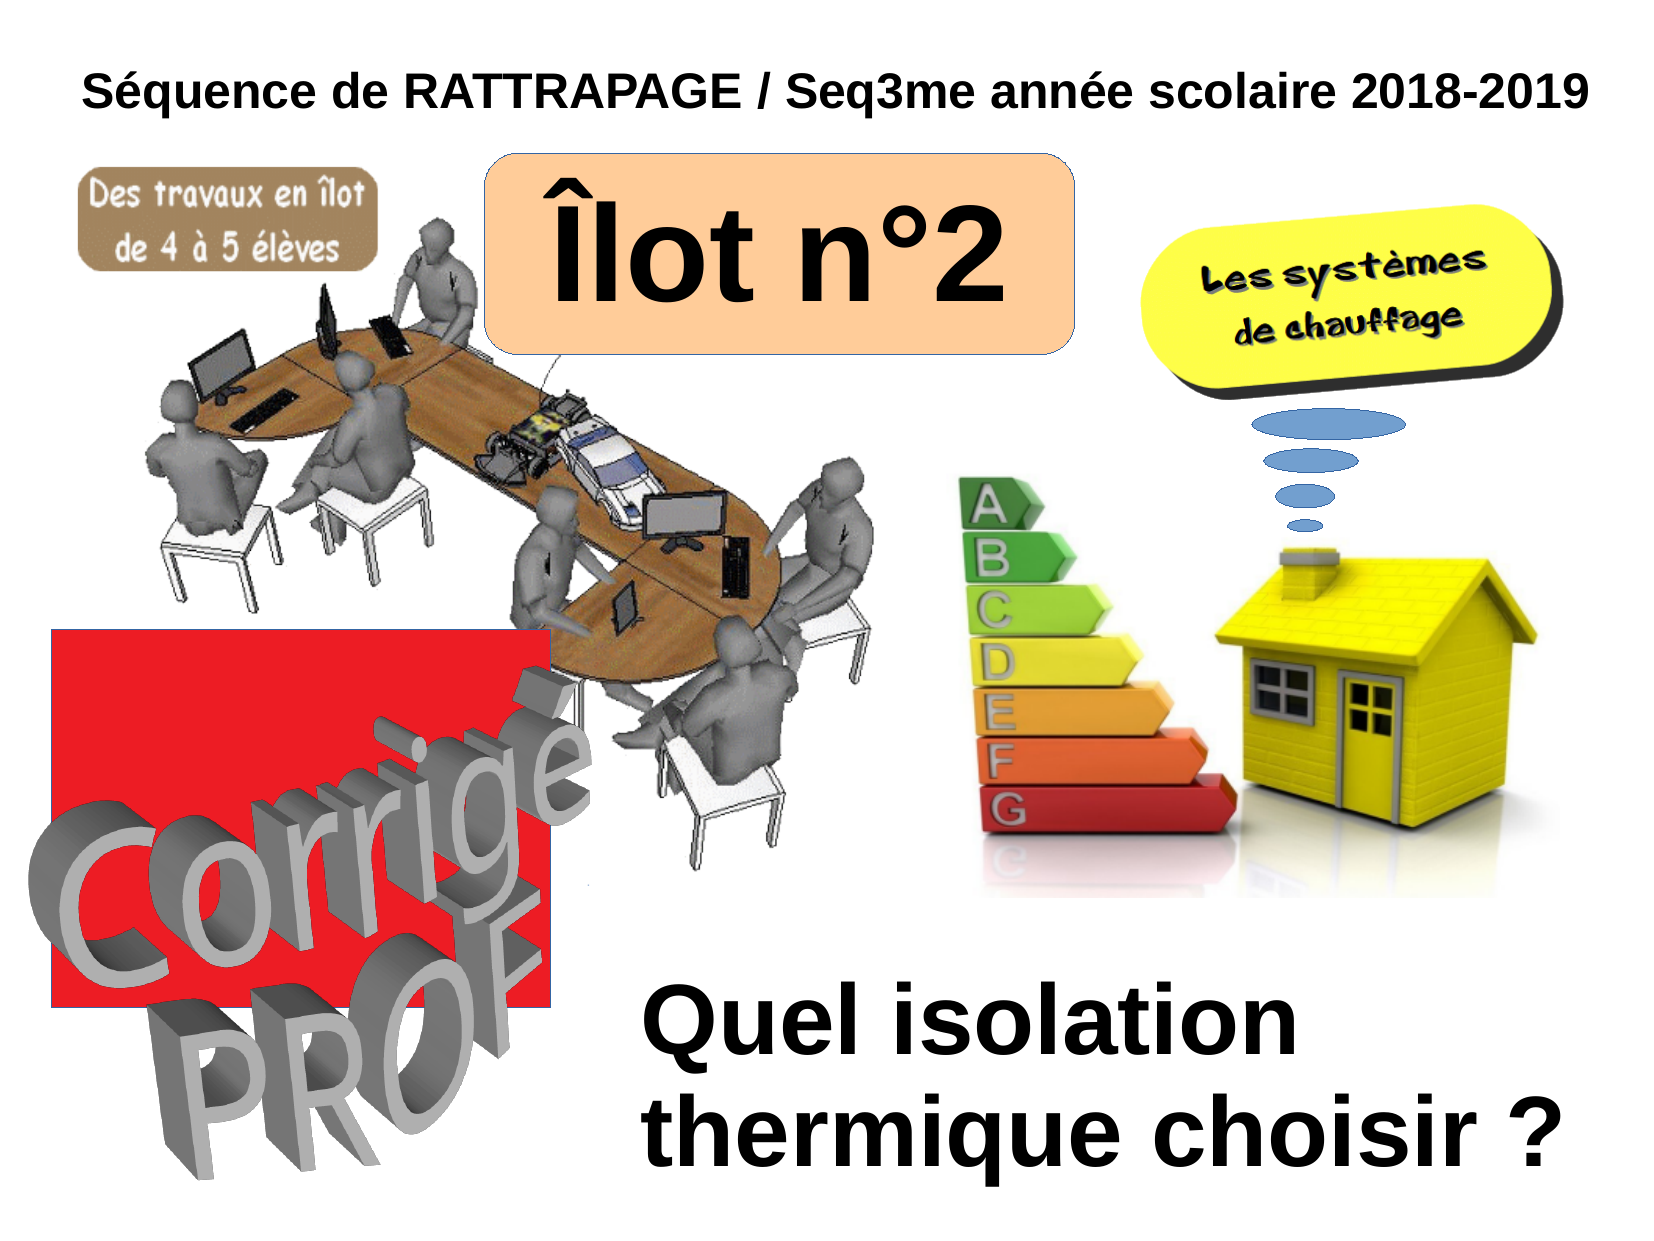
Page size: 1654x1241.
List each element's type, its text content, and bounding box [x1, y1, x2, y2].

text_box [199, 861, 220, 920]
text_box [1287, 519, 1323, 532]
text_box [1251, 408, 1406, 440]
text_box [434, 852, 460, 882]
text_box Quel isolation thermique choisir ? [625, 956, 1607, 1195]
text_box [1275, 484, 1335, 508]
text_box [506, 808, 551, 1008]
text_box Îlot n°2 [484, 153, 1075, 355]
text_box [406, 987, 424, 1008]
text_box [1263, 448, 1359, 473]
picture [67, 153, 1560, 898]
text_box [51, 629, 551, 1008]
picture [1133, 177, 1583, 409]
text_box Séquence de RATTRAPAGE / Seq3me année scolaire 2018-2019 [67, 56, 1615, 127]
